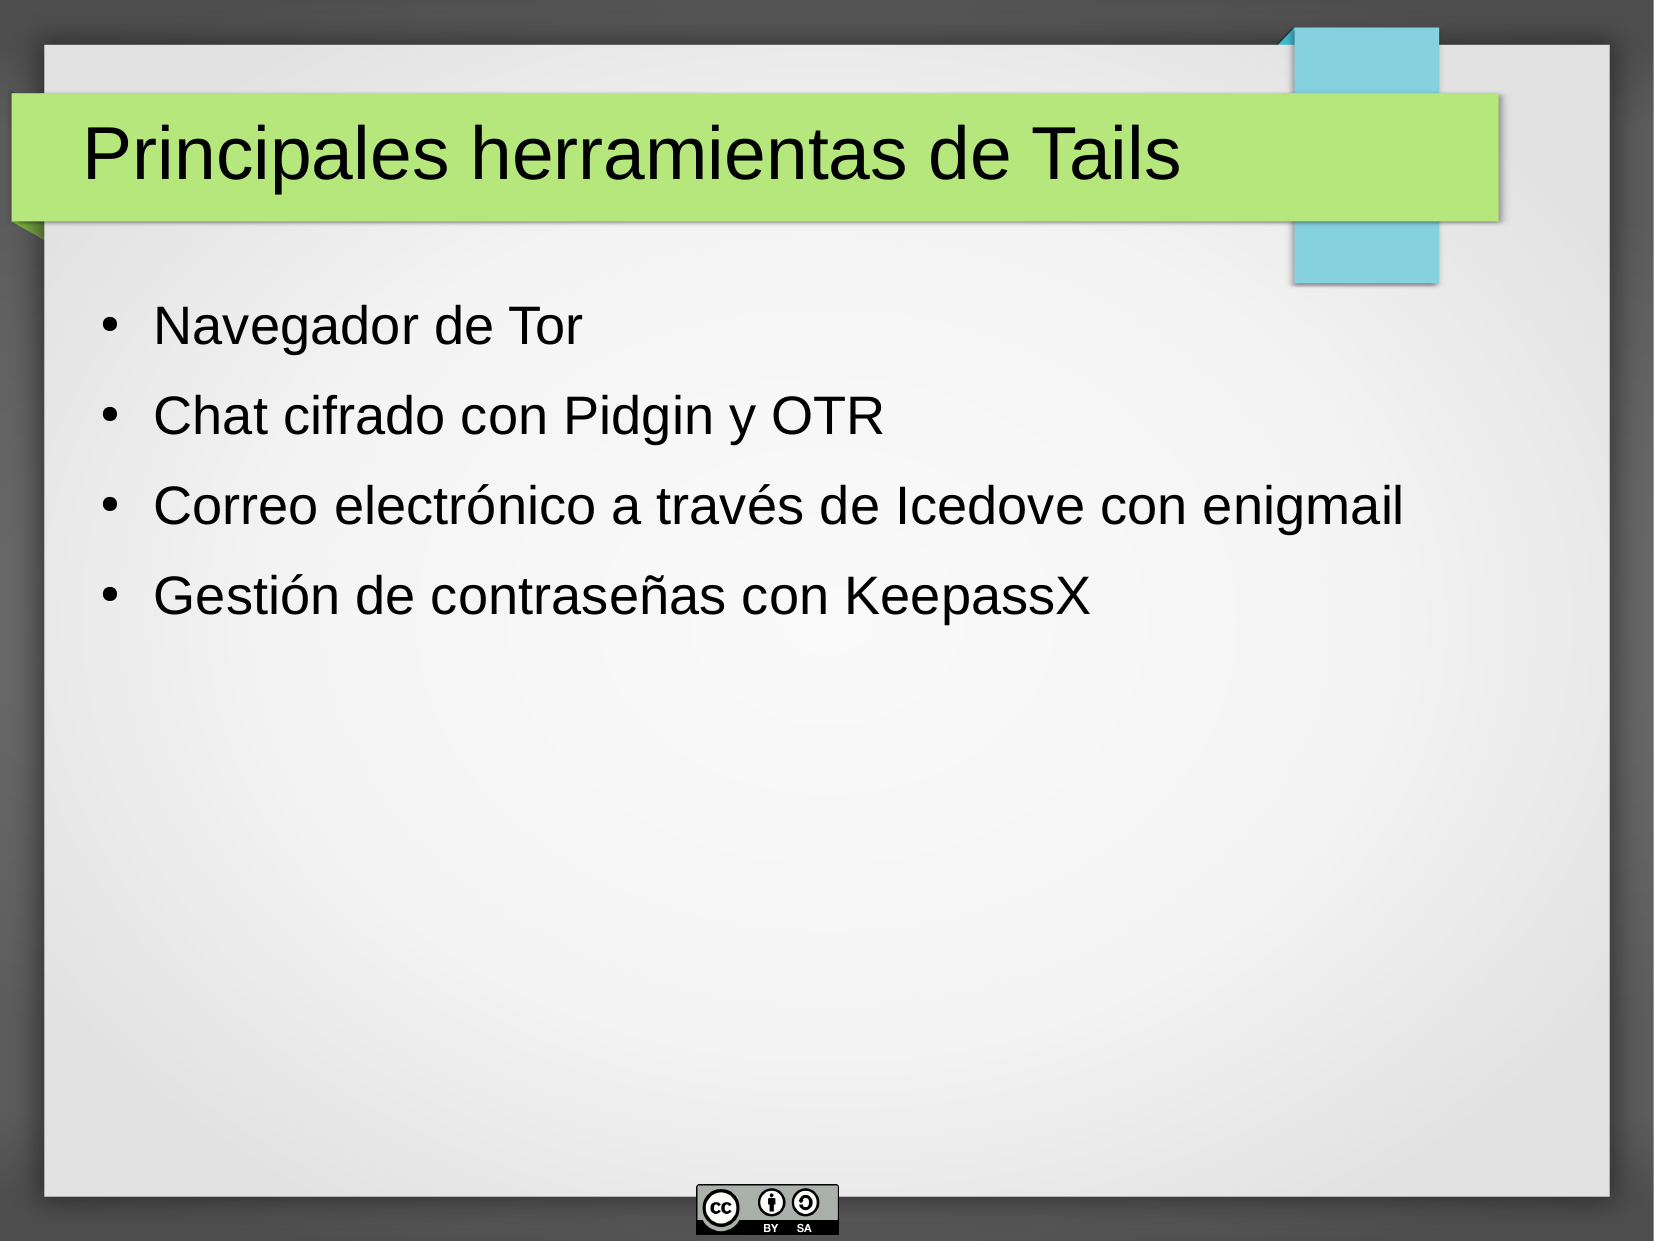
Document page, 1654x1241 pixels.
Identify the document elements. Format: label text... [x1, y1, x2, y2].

title Principales herramientas de Tails [82, 94, 1264, 213]
picture [0, 0, 1654, 1241]
list Navegador de Tor Chat cifrado con Pidgin y OTR Correo electrónico a través de Icedove con enigmail Gestión de contraseñas con KeepassX [82, 295, 1571, 1015]
